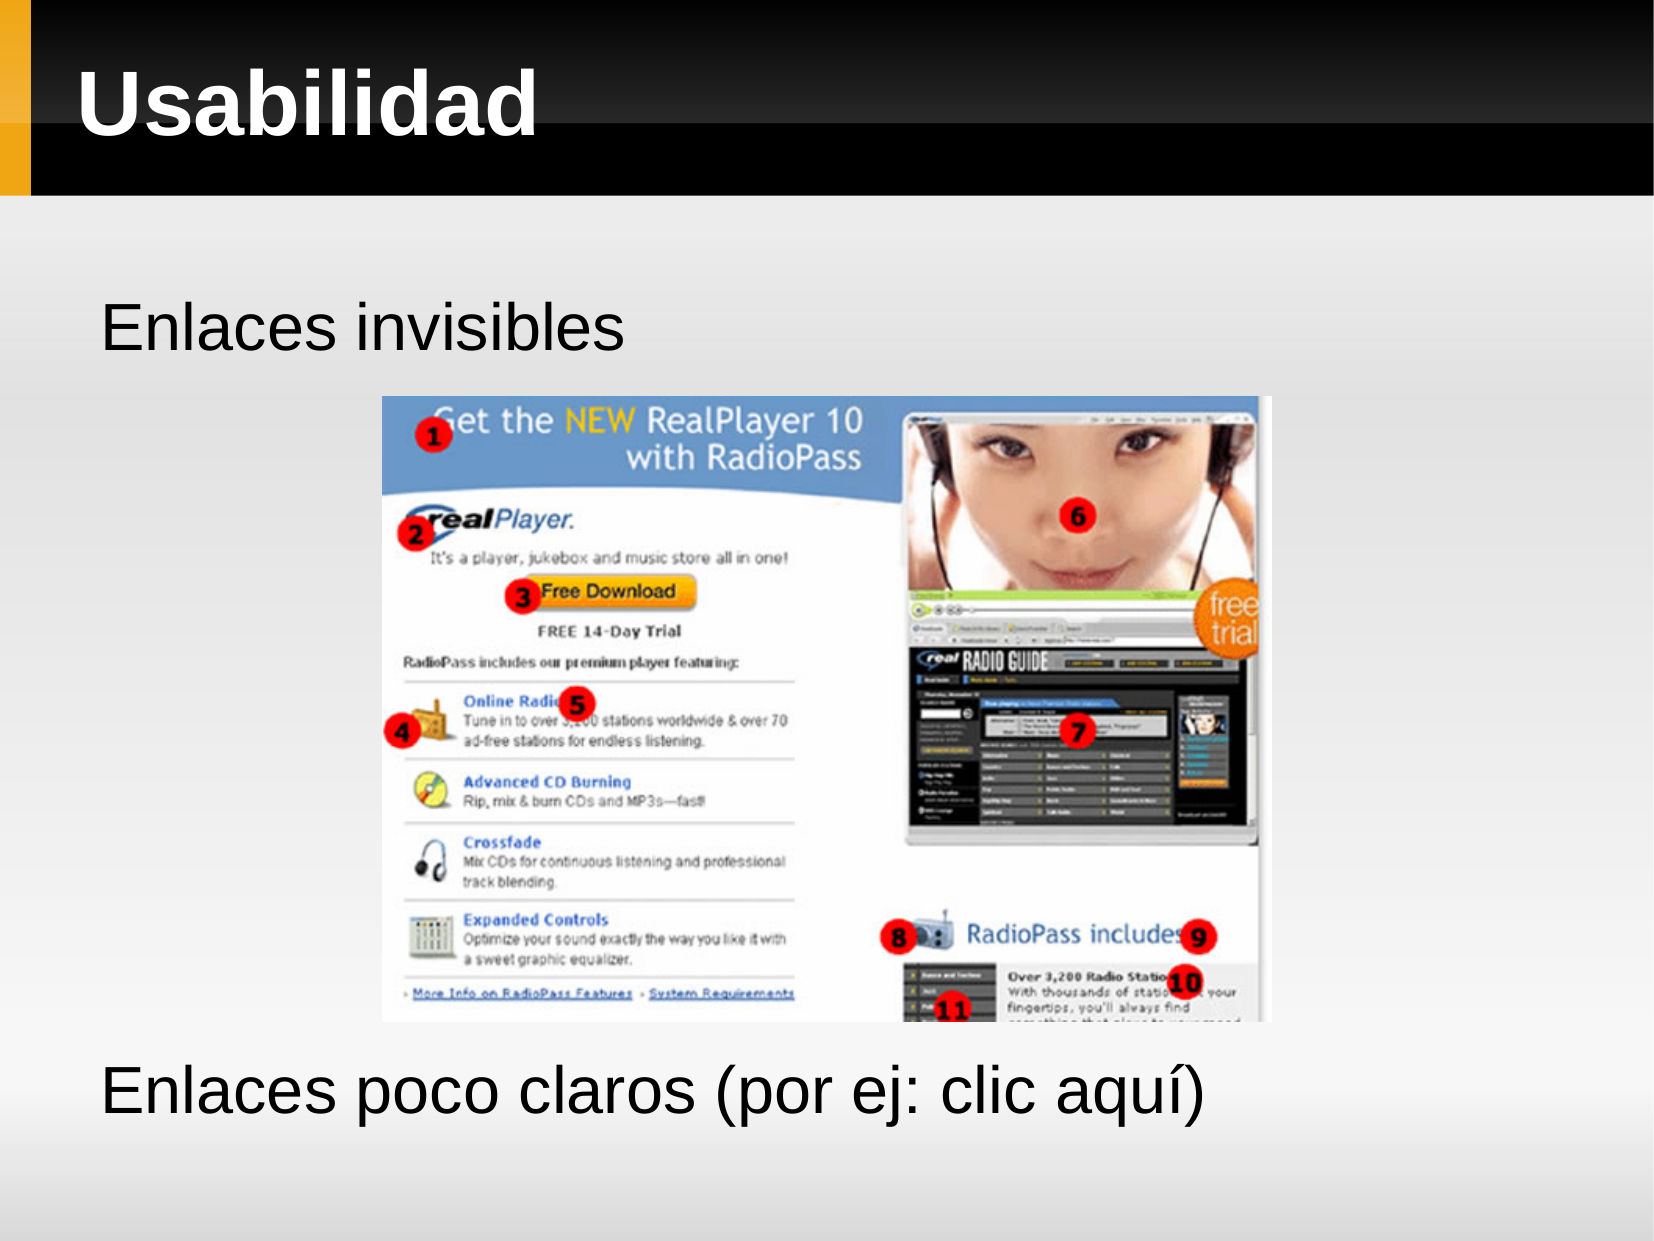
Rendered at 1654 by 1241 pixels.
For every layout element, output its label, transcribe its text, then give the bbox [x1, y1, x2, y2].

list Enlaces poco claros (por ej: clic aquí) [82, 1052, 1571, 1159]
title Usabilidad [76, 0, 1565, 208]
picture [0, 0, 1654, 1241]
list Enlaces invisibles [82, 290, 1571, 396]
